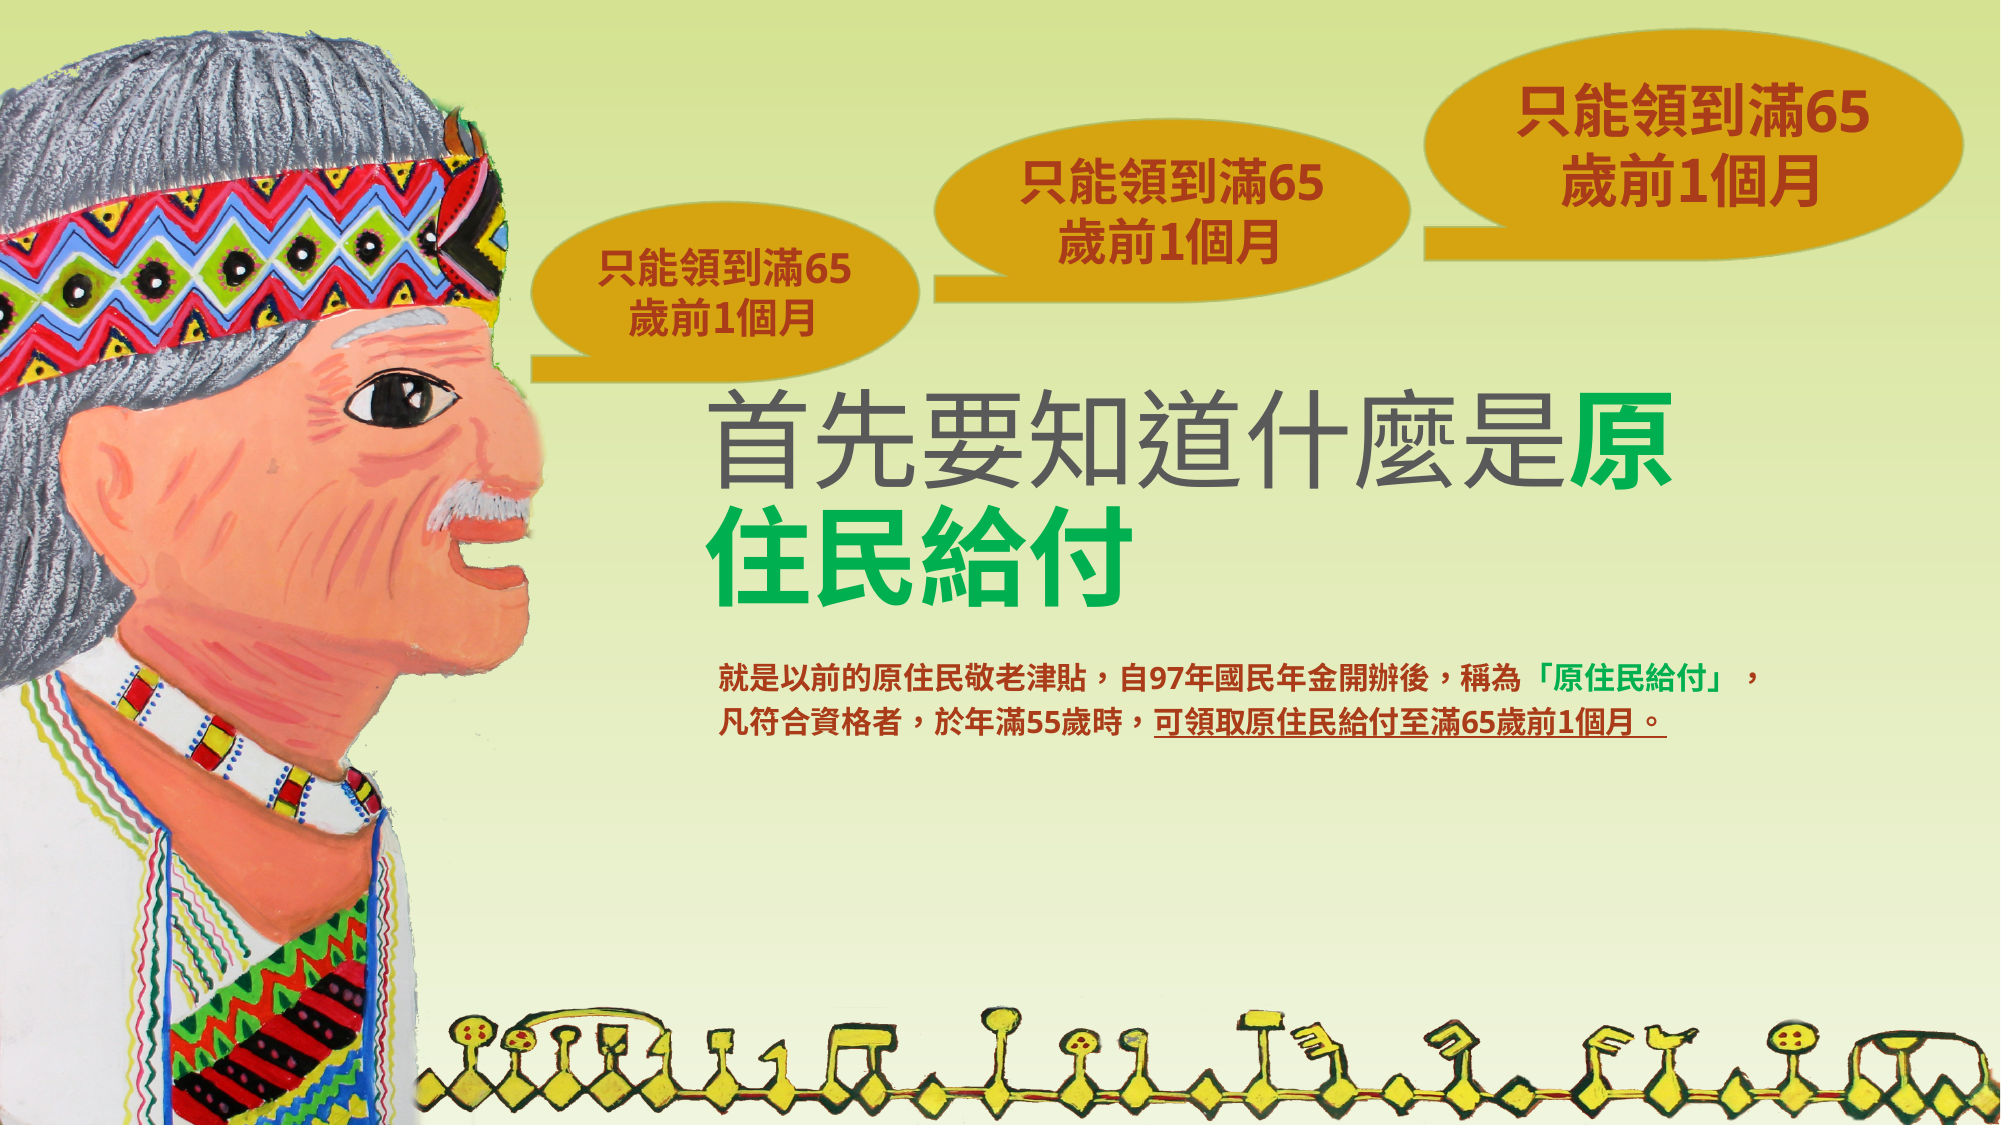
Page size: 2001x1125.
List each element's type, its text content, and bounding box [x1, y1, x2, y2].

picture [0, 0, 2001, 1125]
picture [931, 115, 1413, 305]
picture [1421, 25, 1966, 264]
list 就是以前的原住民敬老津貼，自97年國民年金開辦後，稱為「原住民給付」，凡符合資格者，於年滿55歲時，可領取原住民給付至滿65歲前1個月。 [711, 636, 1762, 787]
title 首先要知道什麼是原住民給付 [695, 320, 1746, 637]
text_box 只能領到滿65歲前1個月 [1497, 63, 1890, 226]
text_box 只能領到滿65歲前1個月 [998, 145, 1345, 276]
text_box 只能領到滿65歲前1個月 [616, 228, 866, 356]
